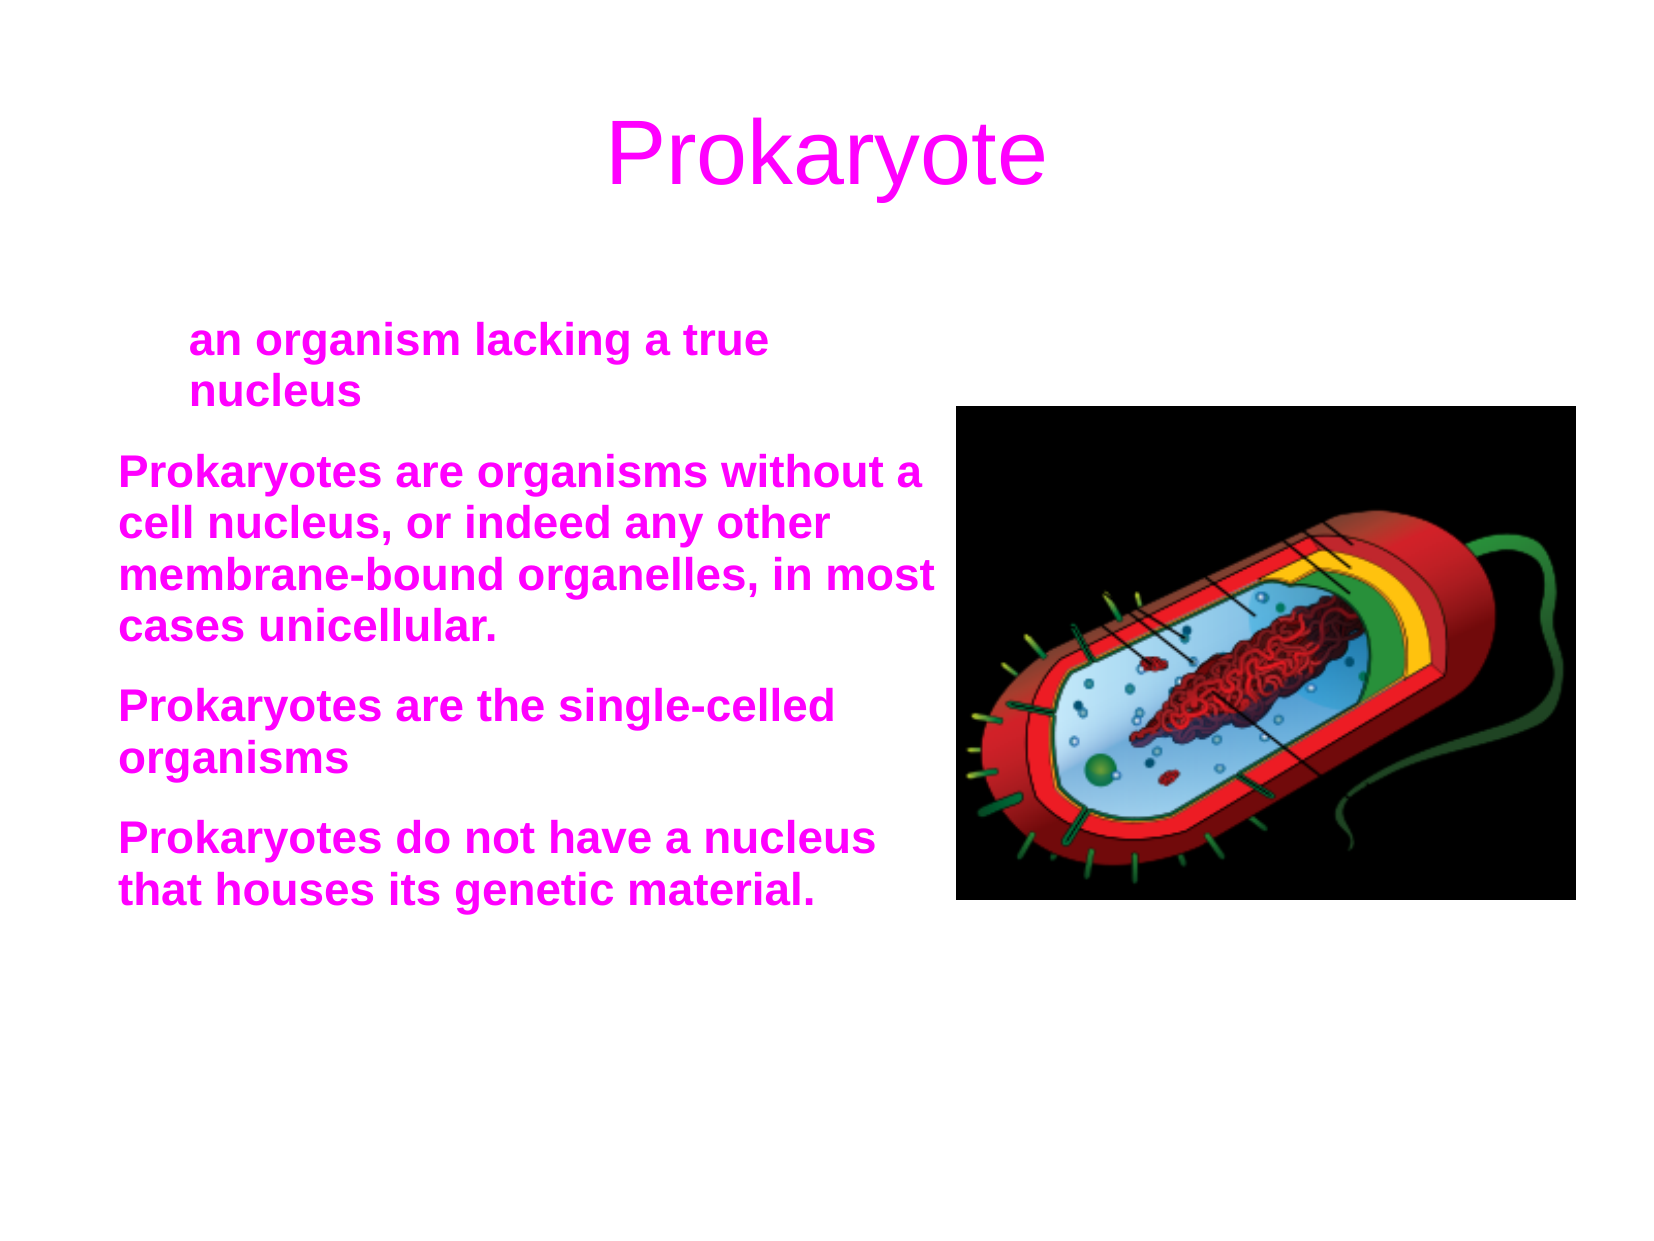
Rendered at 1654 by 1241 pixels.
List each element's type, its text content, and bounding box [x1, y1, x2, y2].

picture [956, 406, 1576, 901]
title Prokaryote [82, 49, 1571, 257]
list an organism lacking a true nucleus Prokaryotes are organisms without a cell nucleus, or indeed any other membrane-bound organelles, in most cases unicellular. Prokaryotes are the single-celled organisms Prokaryotes do not have a nucleus that houses its genetic material. [118, 313, 938, 1163]
